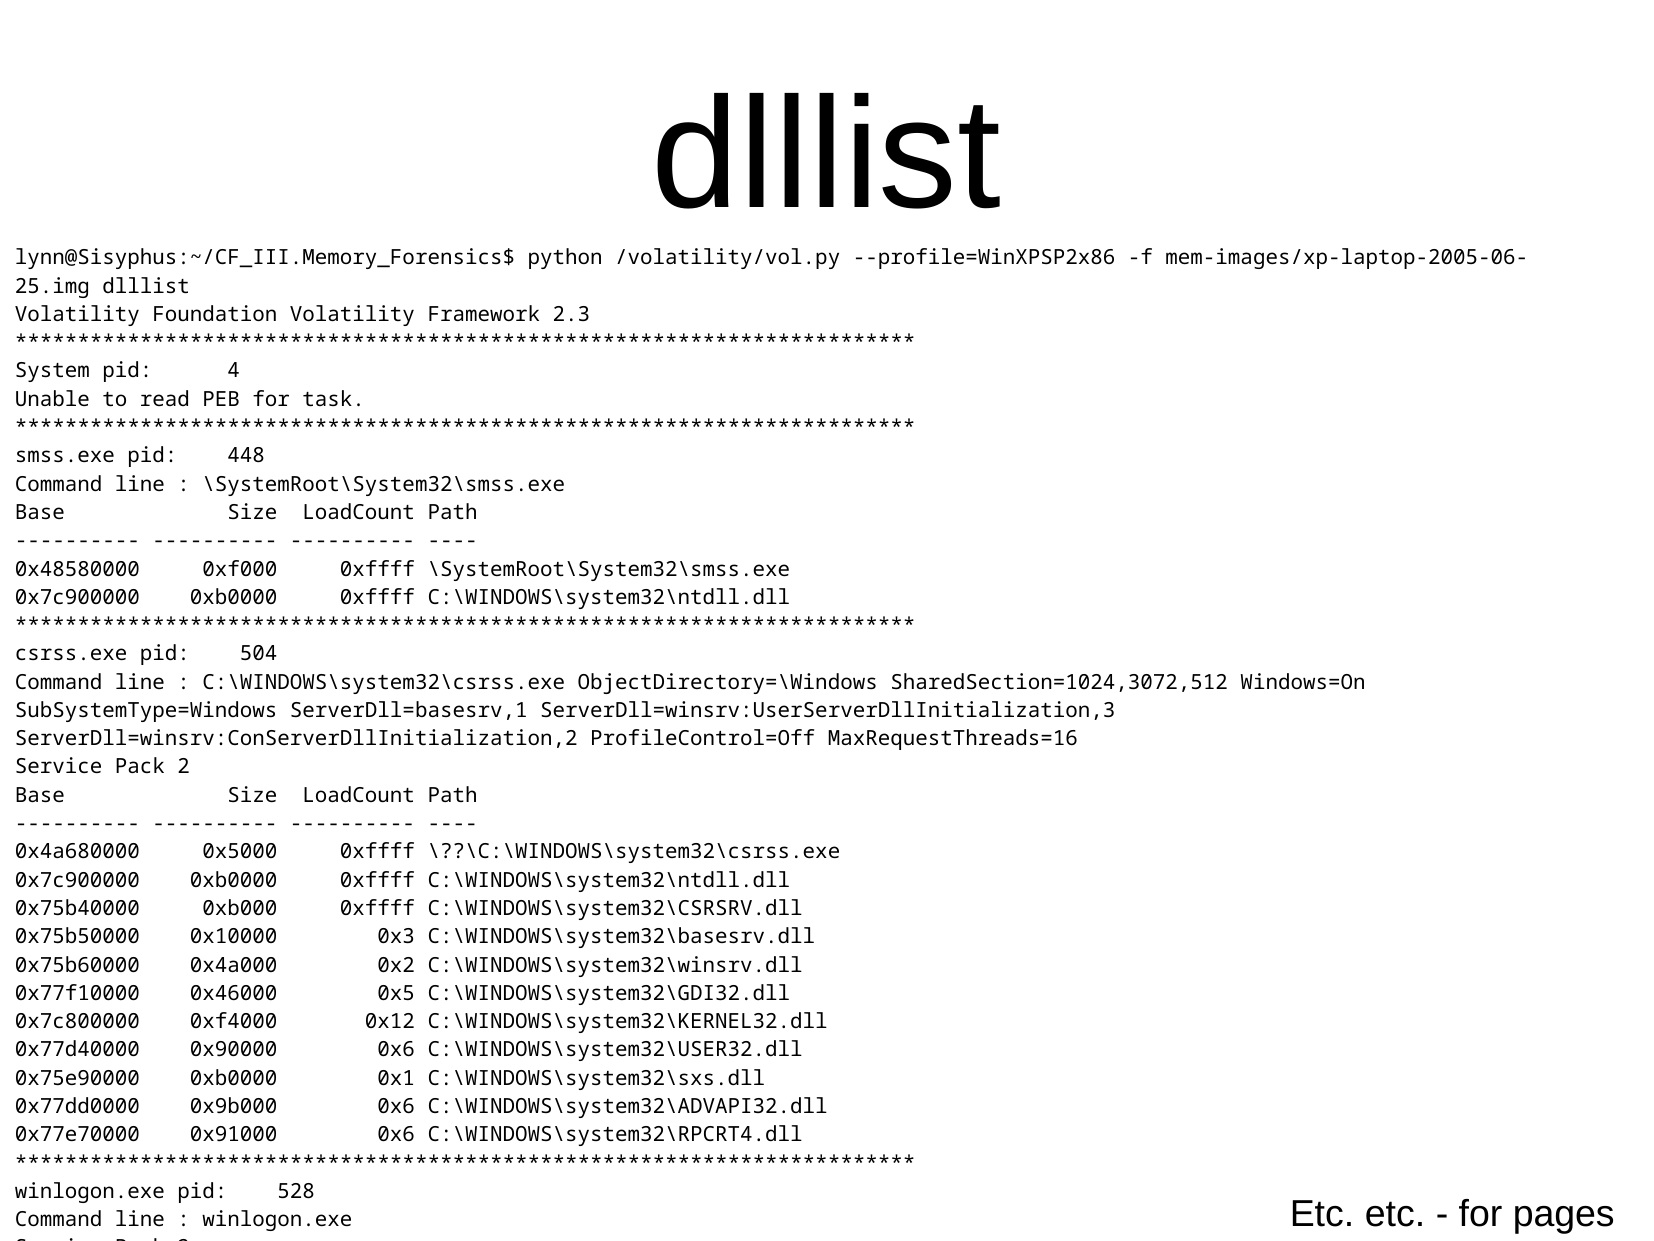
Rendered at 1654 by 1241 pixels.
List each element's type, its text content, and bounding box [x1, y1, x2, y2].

text_box lynn@Sisyphus:~/CF_III.Memory_Forensics$ python /volatility/vol.py --profile=WinXPSP2x86 -f mem-images/xp-laptop-2005-06-25.img dlllist Volatility Foundation Volatility Framework 2.3 ************************************************************************ System pid: 4 Unable to read PEB for task. ************************************************************************ smss.exe pid: 448 Command line : \SystemRoot\System32\smss.exe Base Size LoadCount Path ---------- ---------- ---------- ---- 0x48580000 0xf000 0xffff \SystemRoot\System32\smss.exe 0x7c900000 0xb0000 0xffff C:\WINDOWS\system32\ntdll.dll ************************************************************************ csrss.exe pid: 504 Command line : C:\WINDOWS\system32\csrss.exe ObjectDirectory=\Windows SharedSection=1024,3072,512 Windows=On SubSystemType=Windows ServerDll=basesrv,1 ServerDll=winsrv:UserServerDllInitialization,3 ServerDll=winsrv:ConServerDllInitialization,2 ProfileControl=Off MaxRequestThreads=16 Service Pack 2 Base Size LoadCount Path ---------- ---------- ---------- ---- 0x4a680000 0x5000 0xffff \??\C:\WINDOWS\system32\csrss.exe 0x7c900000 0xb0000 0xffff C:\WINDOWS\system32\ntdll.dll 0x75b40000 0xb000 0xffff C:\WINDOWS\system32\CSRSRV.dll 0x75b50000 0x10000 0x3 C:\WINDOWS\system32\basesrv.dll 0x75b60000 0x4a000 0x2 C:\WINDOWS\system32\winsrv.dll 0x77f10000 0x46000 0x5 C:\WINDOWS\system32\GDI32.dll 0x7c800000 0xf4000 0x12 C:\WINDOWS\system32\KERNEL32.dll 0x77d40000 0x90000 0x6 C:\WINDOWS\system32\USER32.dll 0x75e90000 0xb0000 0x1 C:\WINDOWS\system32\sxs.dll 0x77dd0000 0x9b000 0x6 C:\WINDOWS\system32\ADVAPI32.dll 0x77e70000 0x91000 0x6 C:\WINDOWS\system32\RPCRT4.dll ************************************************************************ winlogon.exe pid: 528 Command line : winlogon.exe Service Pack 2 [0, 235, 1602, 1241]
title dlllist [82, 49, 1571, 235]
text_box Etc. etc. - for pages [1275, 1185, 1630, 1241]
